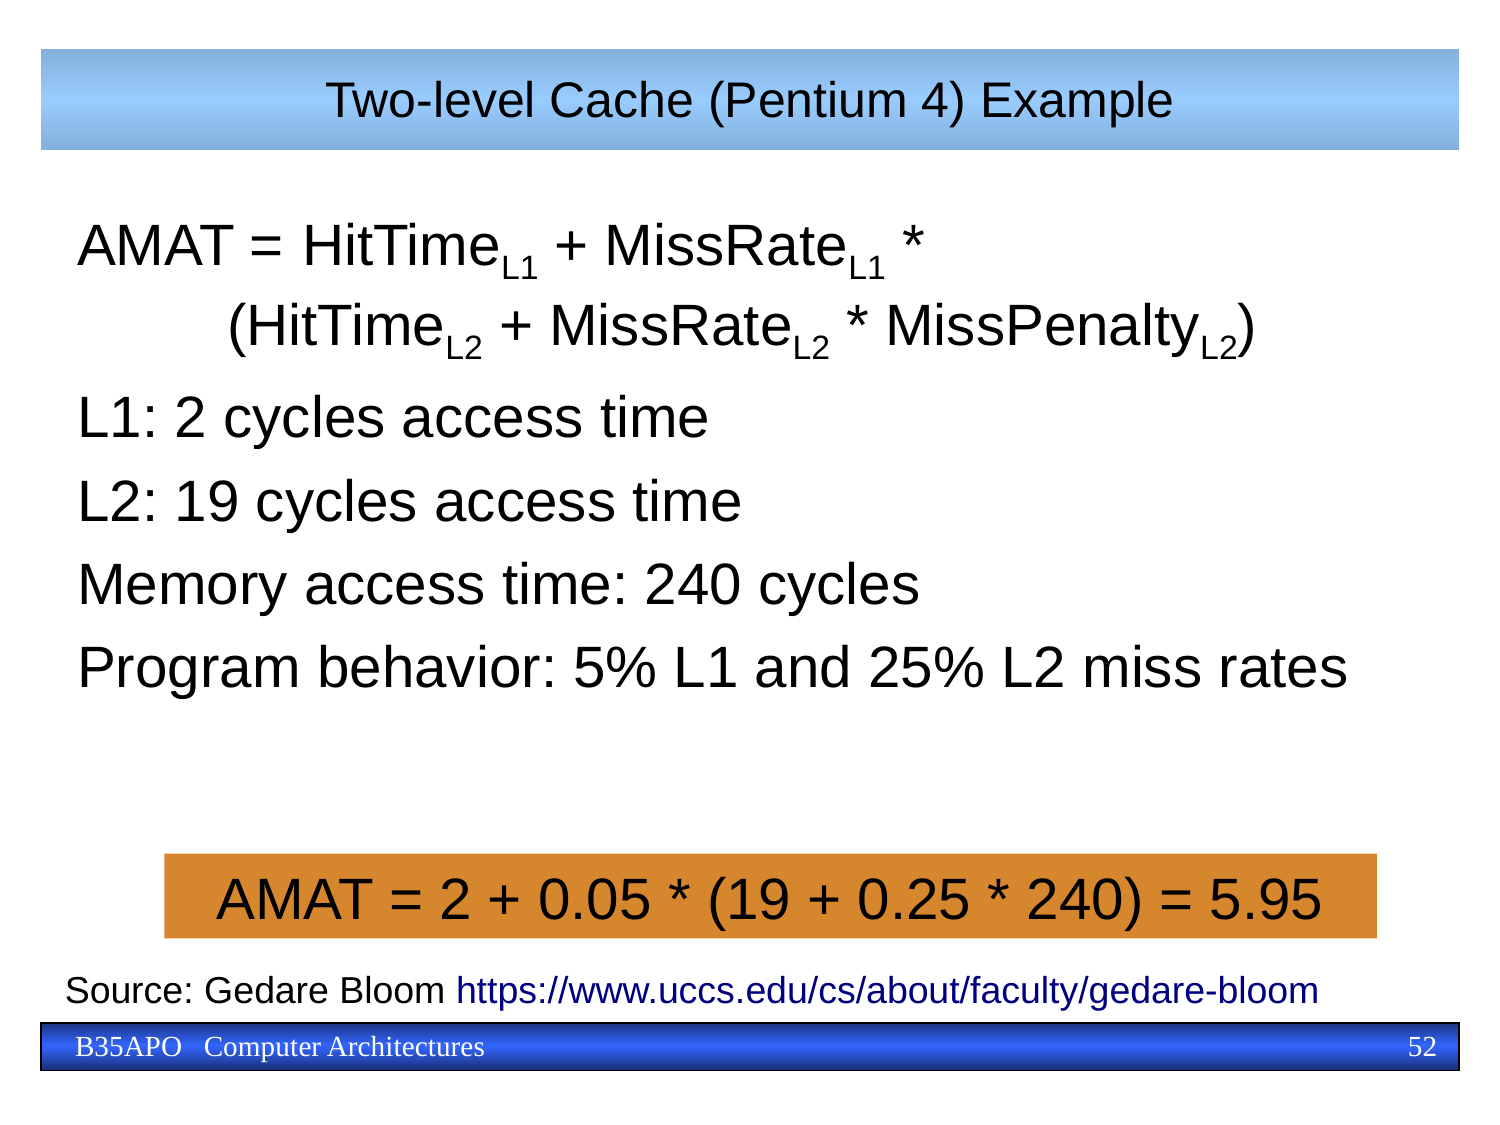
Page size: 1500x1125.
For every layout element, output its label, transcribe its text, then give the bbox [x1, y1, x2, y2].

text_box Source: Gedare Bloom https://www.uccs.edu/cs/about/faculty/gedare-bloom [49, 962, 1450, 1104]
text_box AMAT = 2 + 0.05 * (19 + 0.25 * 240) = 5.95 [164, 853, 1377, 939]
title Two-level Cache (Pentium 4) Example [41, 49, 1459, 150]
text_box AMAT = HitTimeL1 + MissRateL1 * (HitTimeL2 + MissRateL2 * MissPenaltyL2) L1: 2 cycles access time L2: 19 cycles access time Memory access time: 240 cycles Program behavior: 5% L1 and 25% L2 miss rates [62, 199, 1413, 800]
